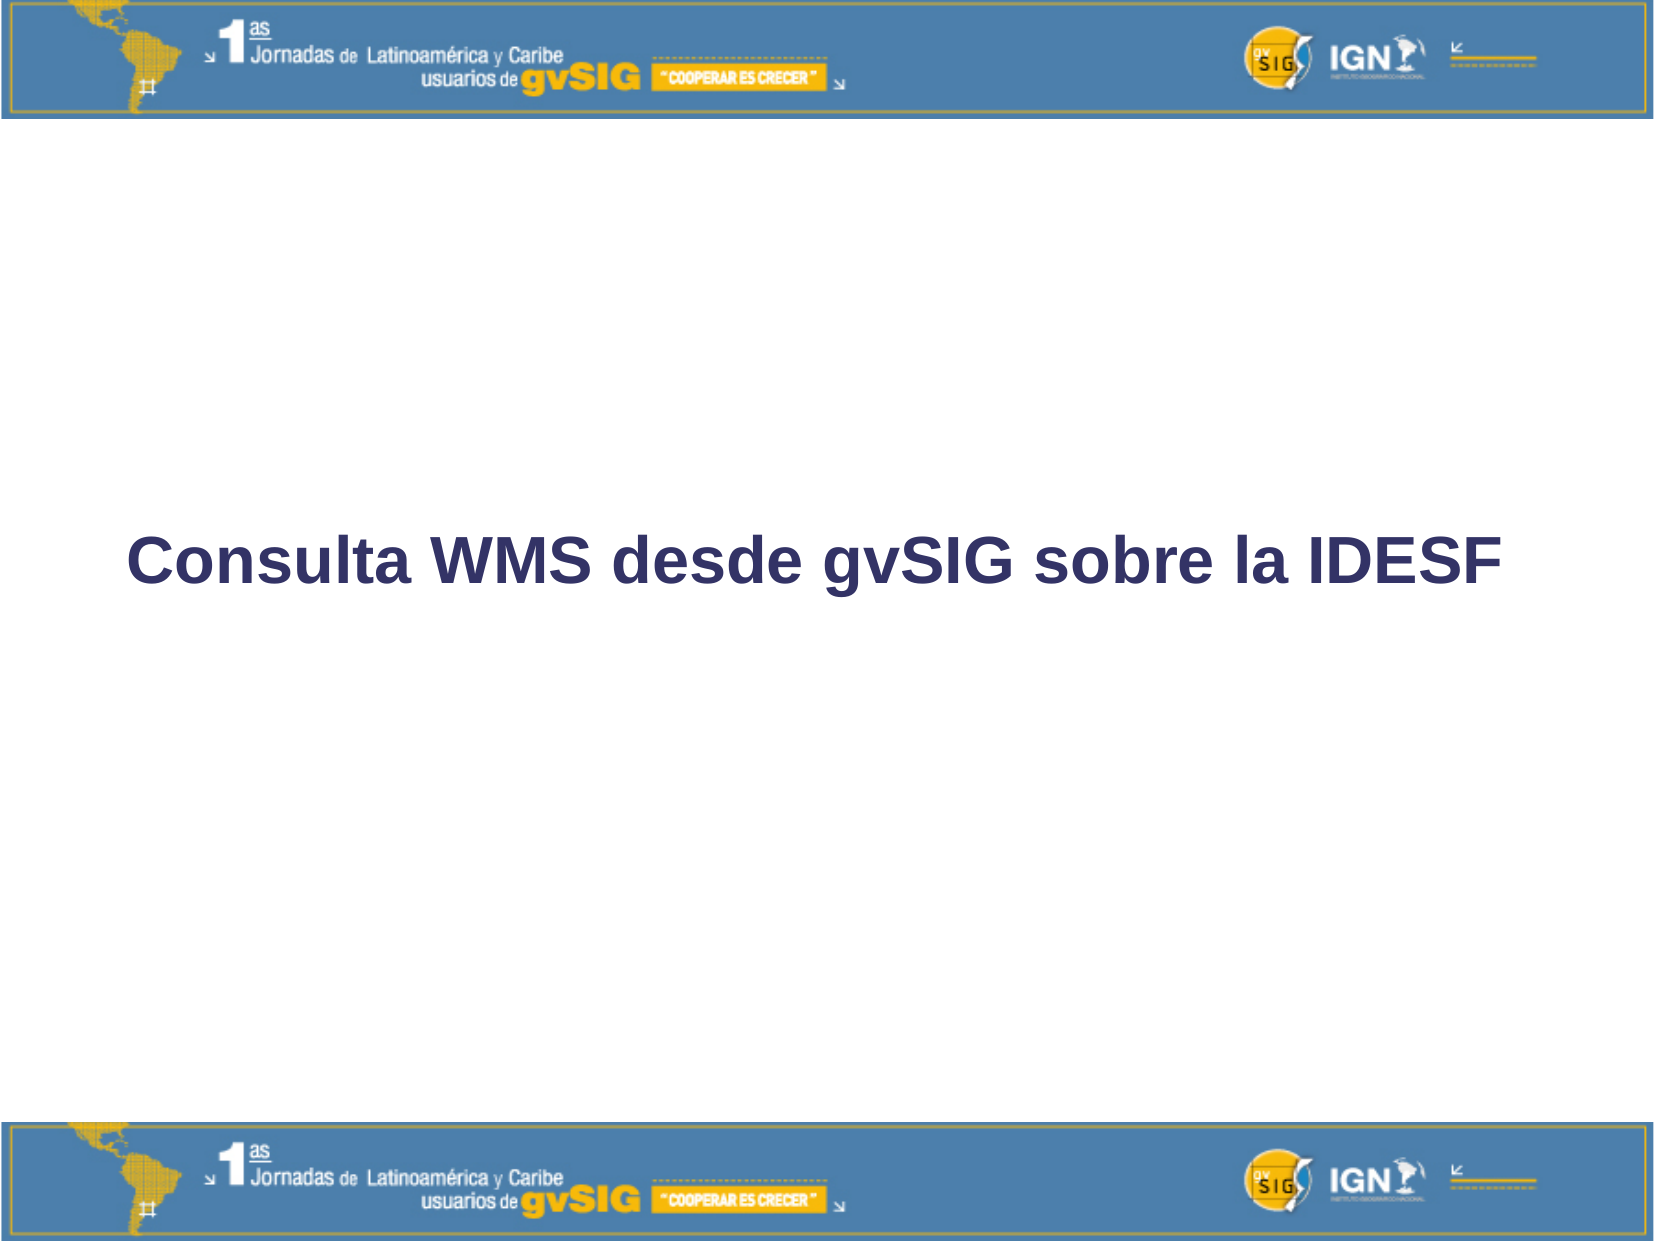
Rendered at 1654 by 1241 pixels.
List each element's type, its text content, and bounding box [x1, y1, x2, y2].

text_box Consulta WMS desde gvSIG sobre la IDESF [106, 467, 1526, 656]
picture [0, 1122, 1654, 1241]
picture [0, 0, 1654, 119]
